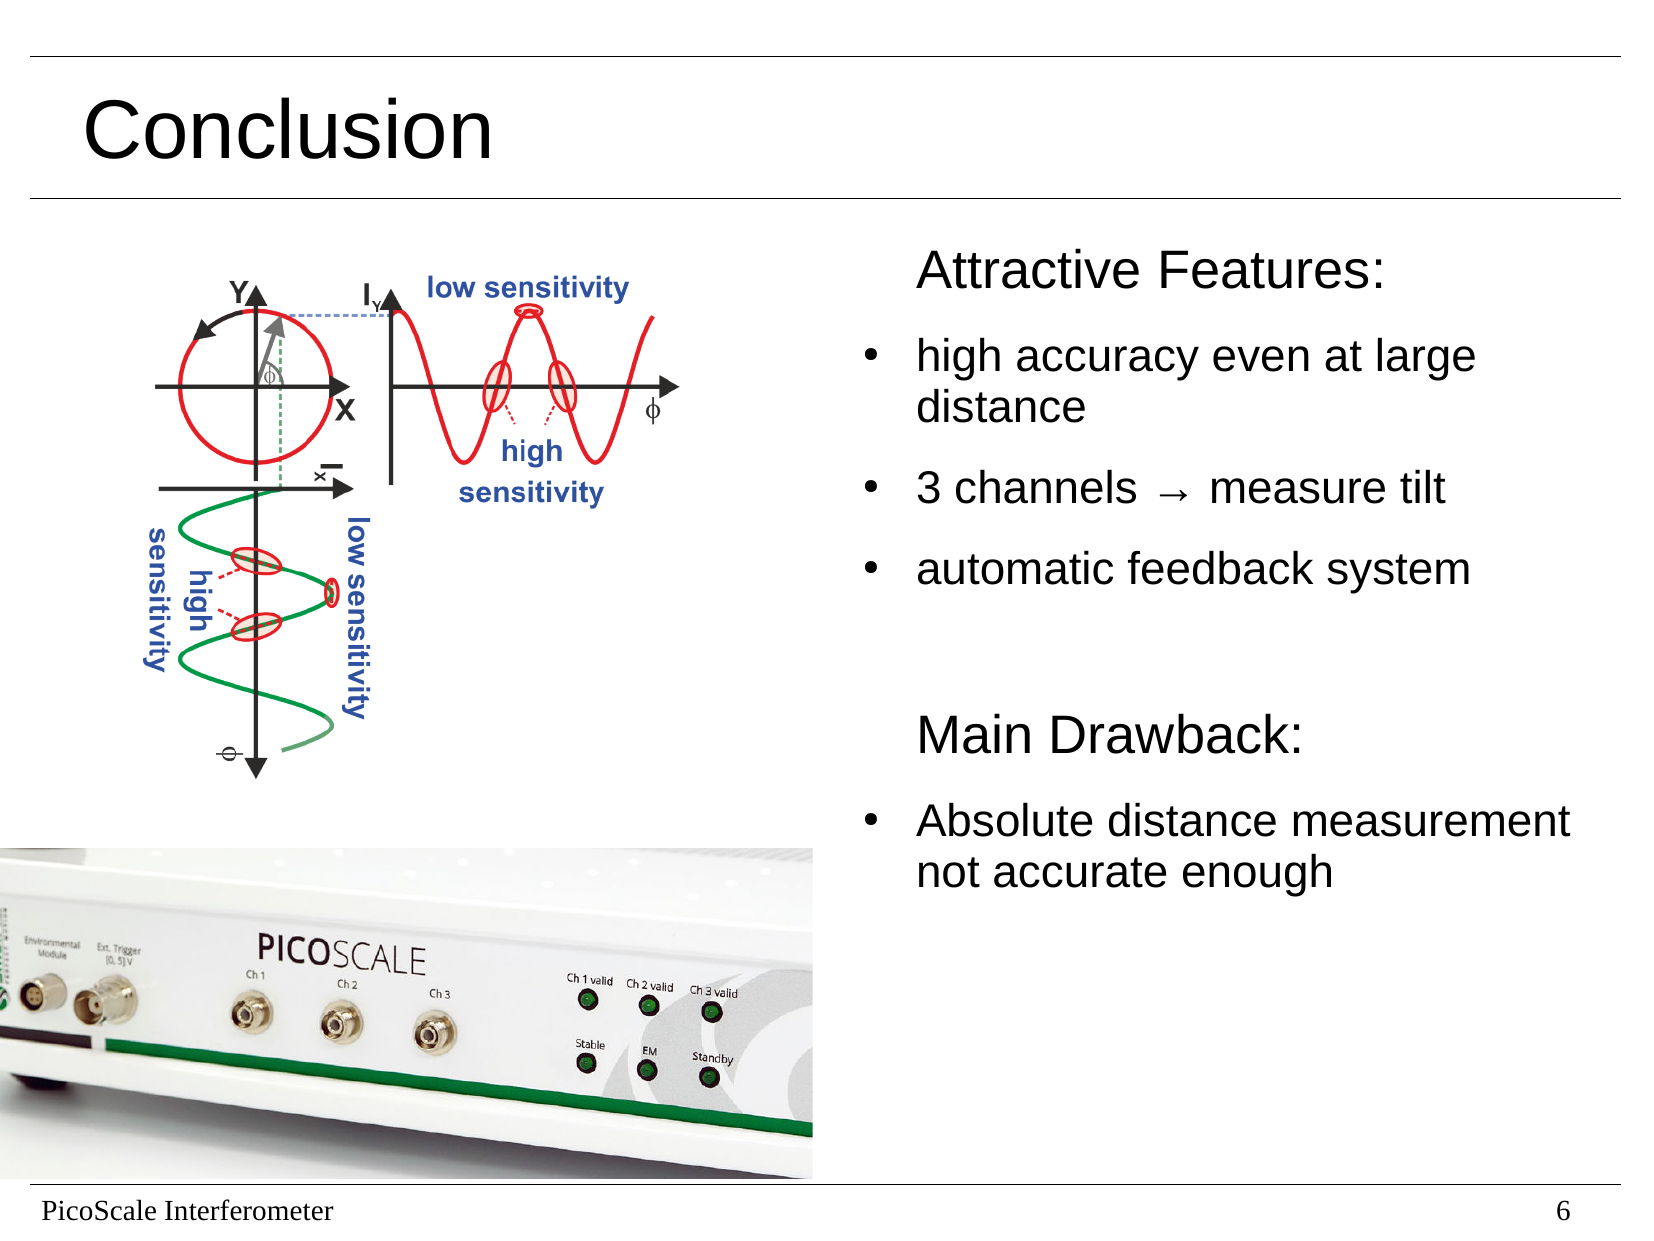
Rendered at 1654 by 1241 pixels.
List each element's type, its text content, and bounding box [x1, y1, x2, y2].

picture [90, 255, 705, 811]
title Conclusion [82, 49, 1571, 211]
list Attractive Features: high accuracy even at large distance 3 channels → measure tilt automatic feedback system Main Drawback: Absolute distance measurement not accurate enough [845, 240, 1591, 1126]
picture [0, 848, 813, 1179]
